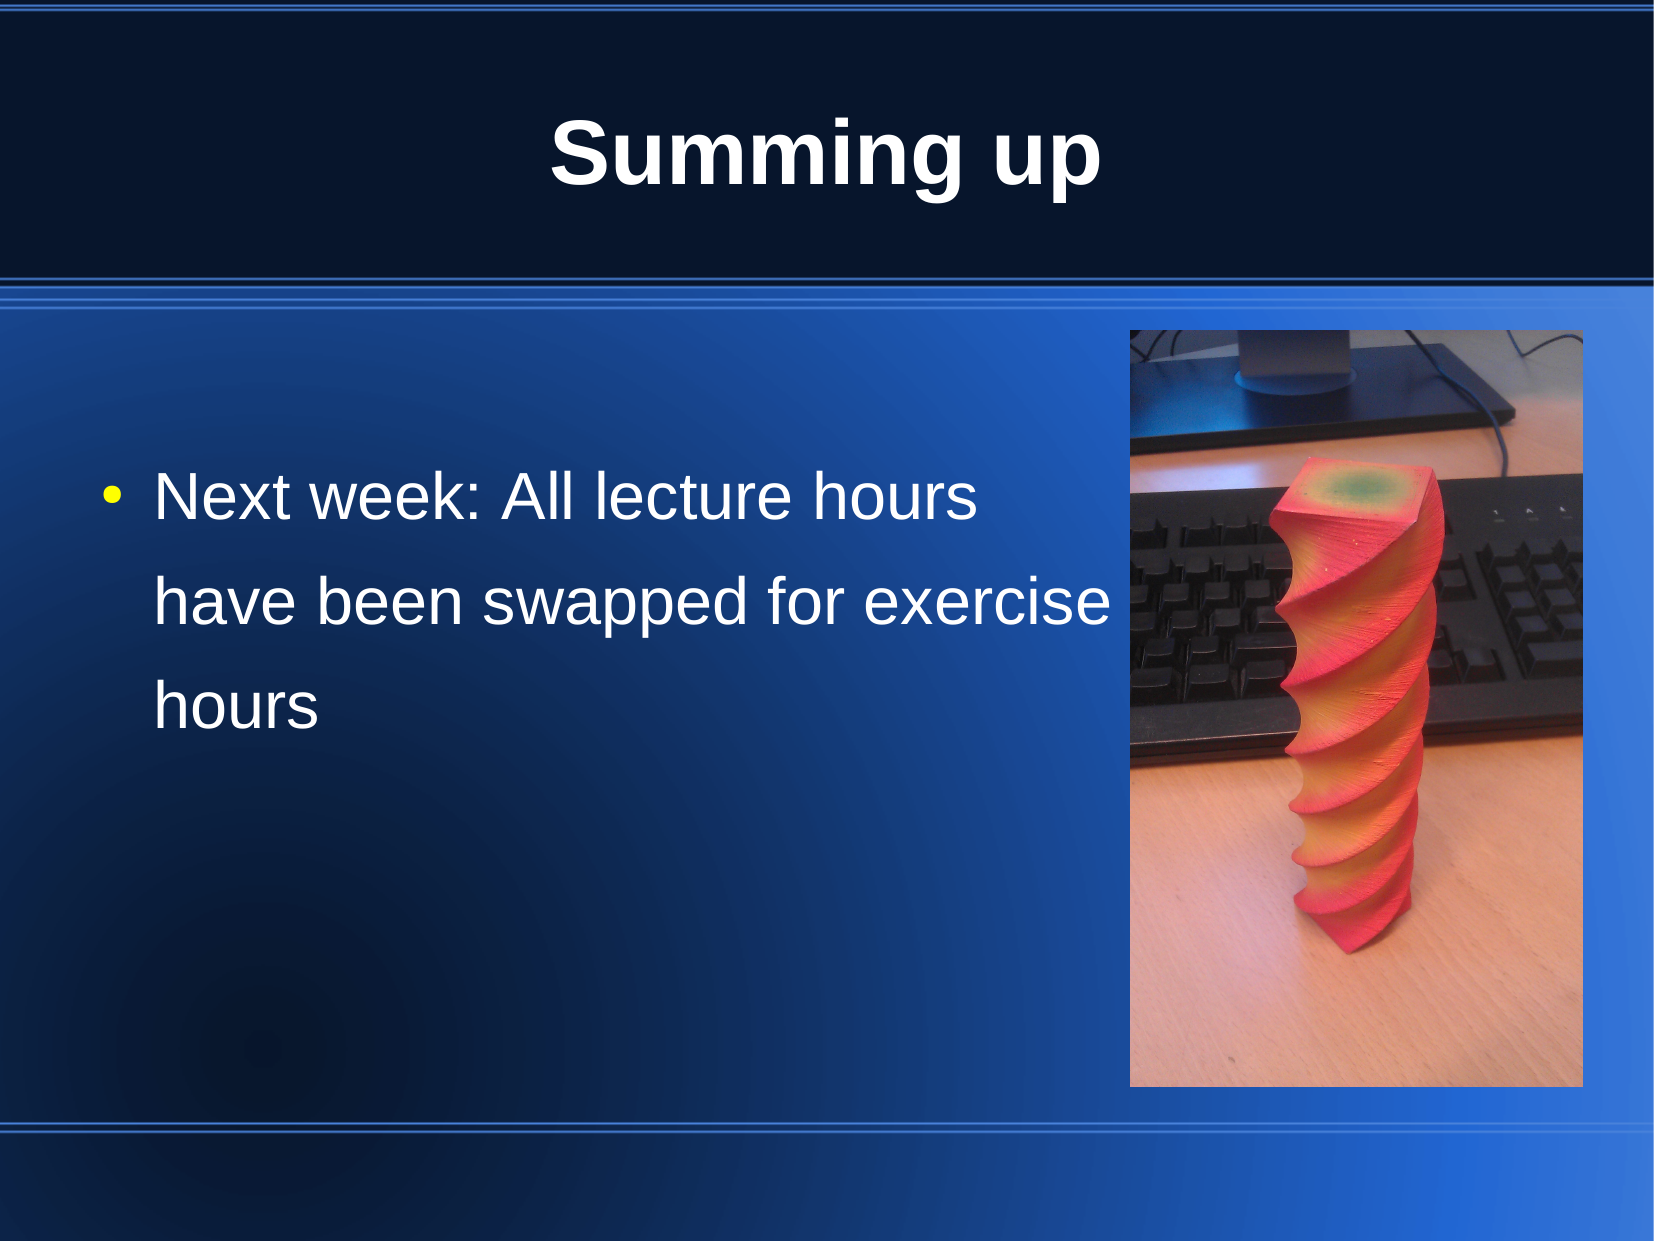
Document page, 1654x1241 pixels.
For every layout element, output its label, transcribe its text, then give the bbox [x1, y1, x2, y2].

title Summing up [82, 49, 1571, 257]
list Next week: All lecture hours have been swapped for exercise hours [82, 355, 1130, 1075]
picture [0, 0, 1654, 1241]
